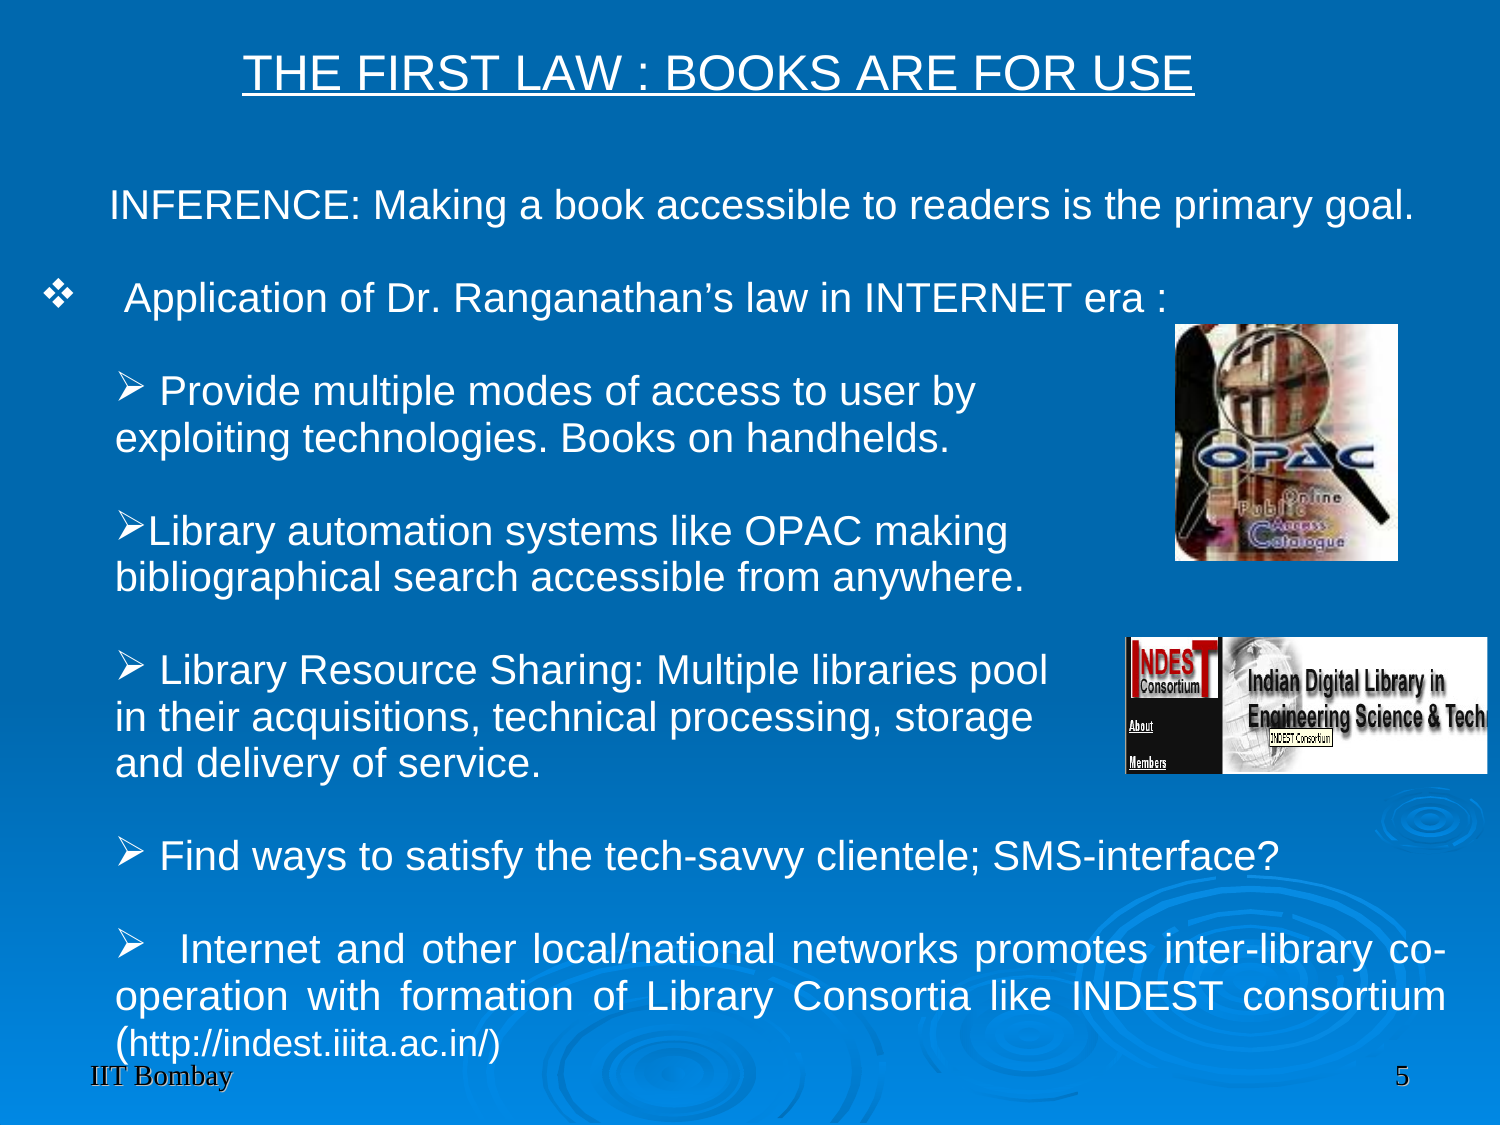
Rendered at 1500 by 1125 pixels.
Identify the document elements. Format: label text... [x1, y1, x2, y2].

picture [1125, 637, 1488, 774]
picture [1175, 324, 1398, 561]
text_box INFERENCE: Making a book accessible to readers is the primary goal. Application of Dr. Ranganathan’s law in INTERNET era : Provide multiple modes of access to user by exploiting technologies. Books on handhelds. Library automation systems like OPAC making bibliographical search accessible from anywhere. Library Resource Sharing: Multiple libraries pool in their acquisitions, technical processing, storage and delivery of service. Find ways to satisfy the tech-savvy clientele; SMS-interface? Internet and other local/national networks promotes inter-library co-operation with formation of Library Consortia like INDEST consortium (http://indest.iiita.ac.in/)‏ [24, 174, 1463, 1125]
text_box THE FIRST LAW : BOOKS ARE FOR USE [212, 37, 1225, 109]
